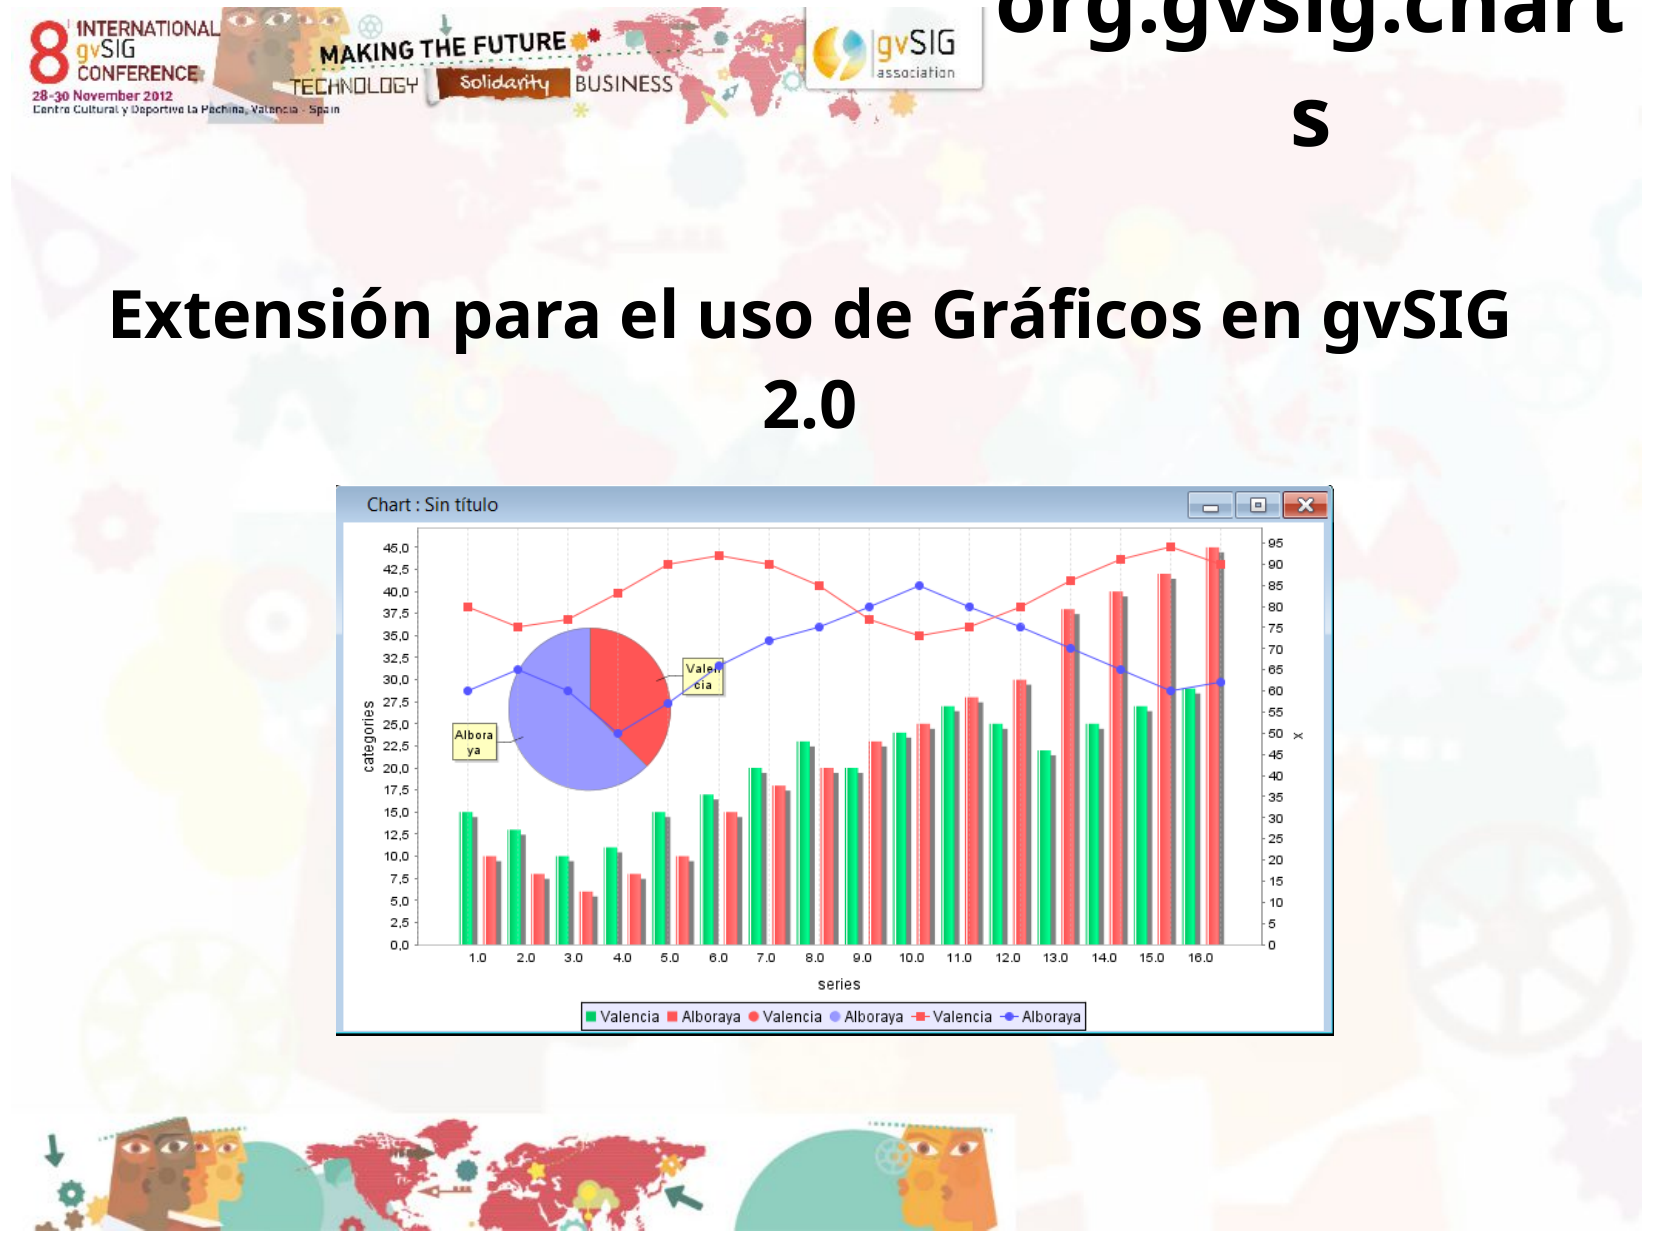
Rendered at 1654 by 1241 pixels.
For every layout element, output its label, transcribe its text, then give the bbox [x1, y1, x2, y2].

subtitle Extensión para el uso de Gráficos en gvSIG 2.0 [82, 266, 1538, 449]
picture [11, 7, 1642, 1231]
title org.gvsig.charts [992, 1, 1630, 113]
